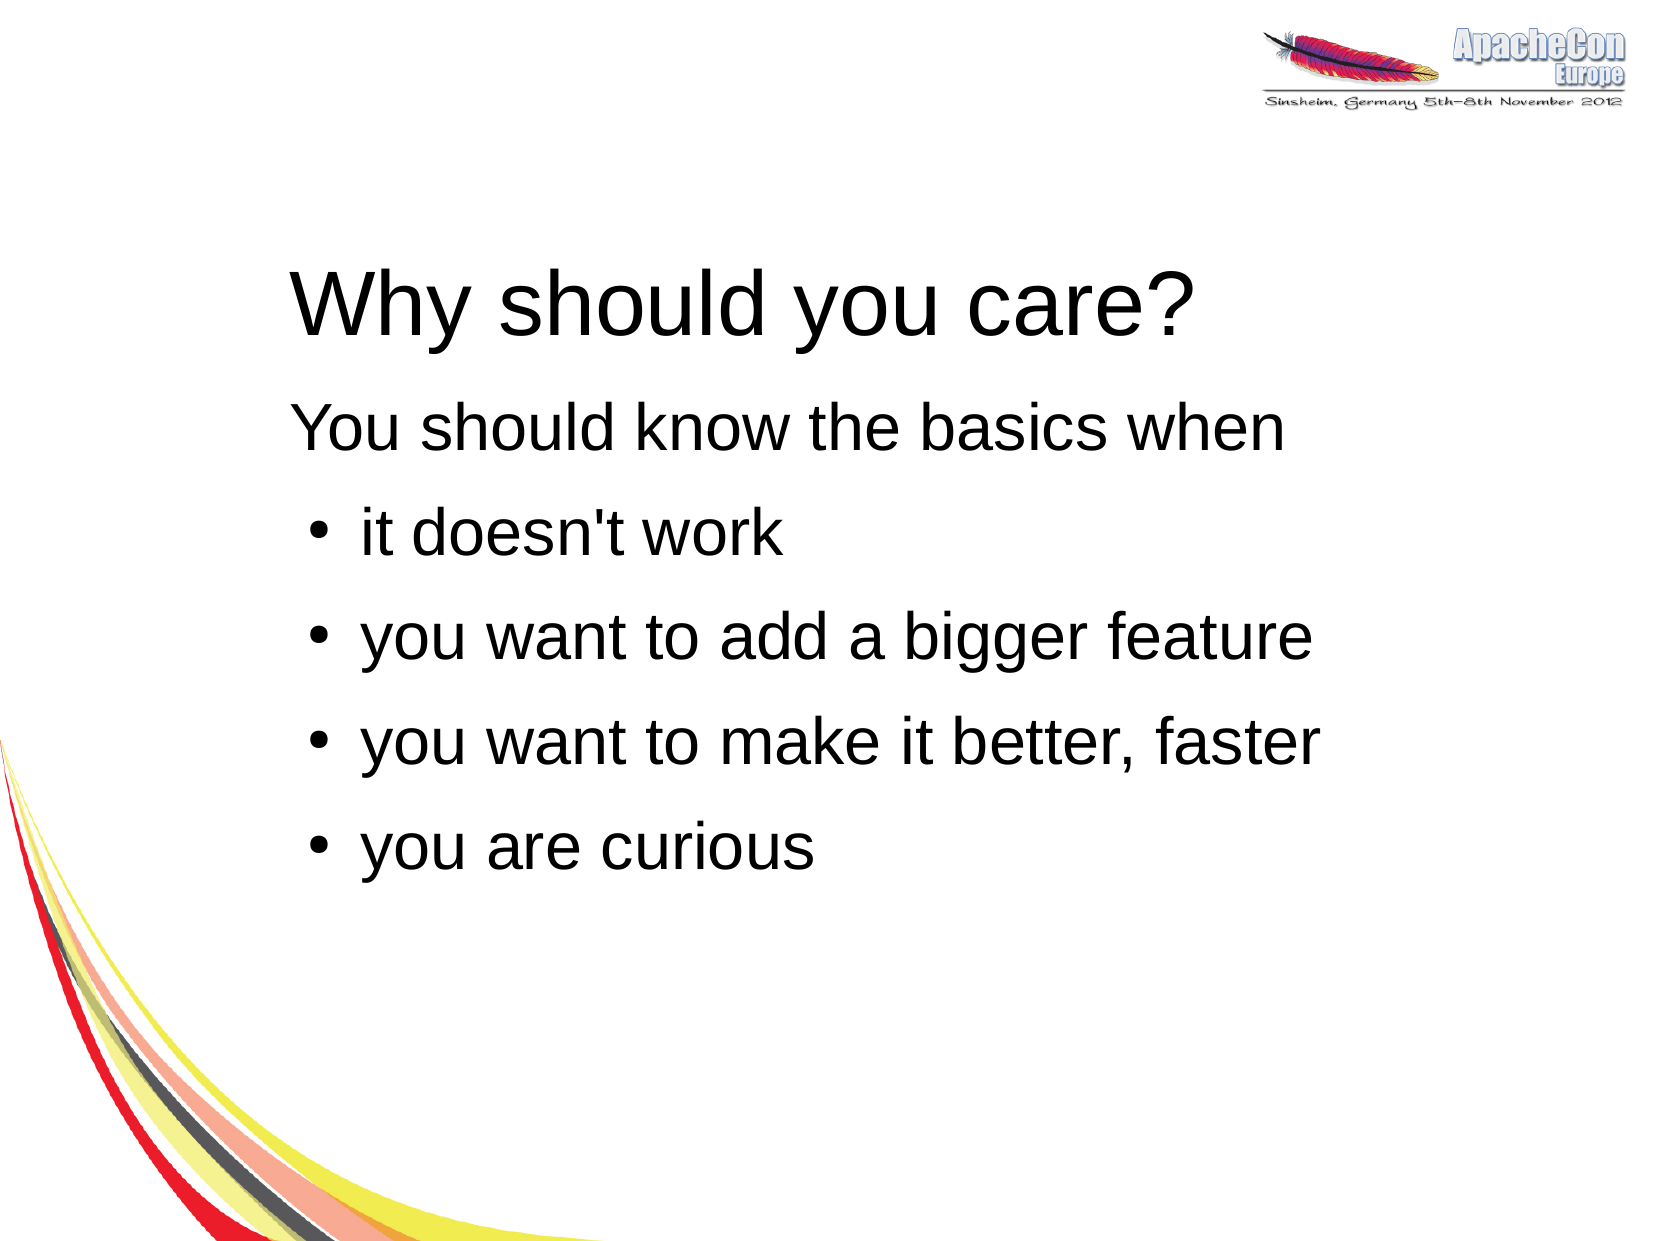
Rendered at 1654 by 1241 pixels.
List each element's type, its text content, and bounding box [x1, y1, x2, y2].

list You should know the basics when it doesn't work you want to add a bigger feature you want to make it better, faster you are curious [289, 389, 1648, 1111]
title Why should you care? [289, 248, 1648, 361]
picture [0, 0, 1654, 1241]
